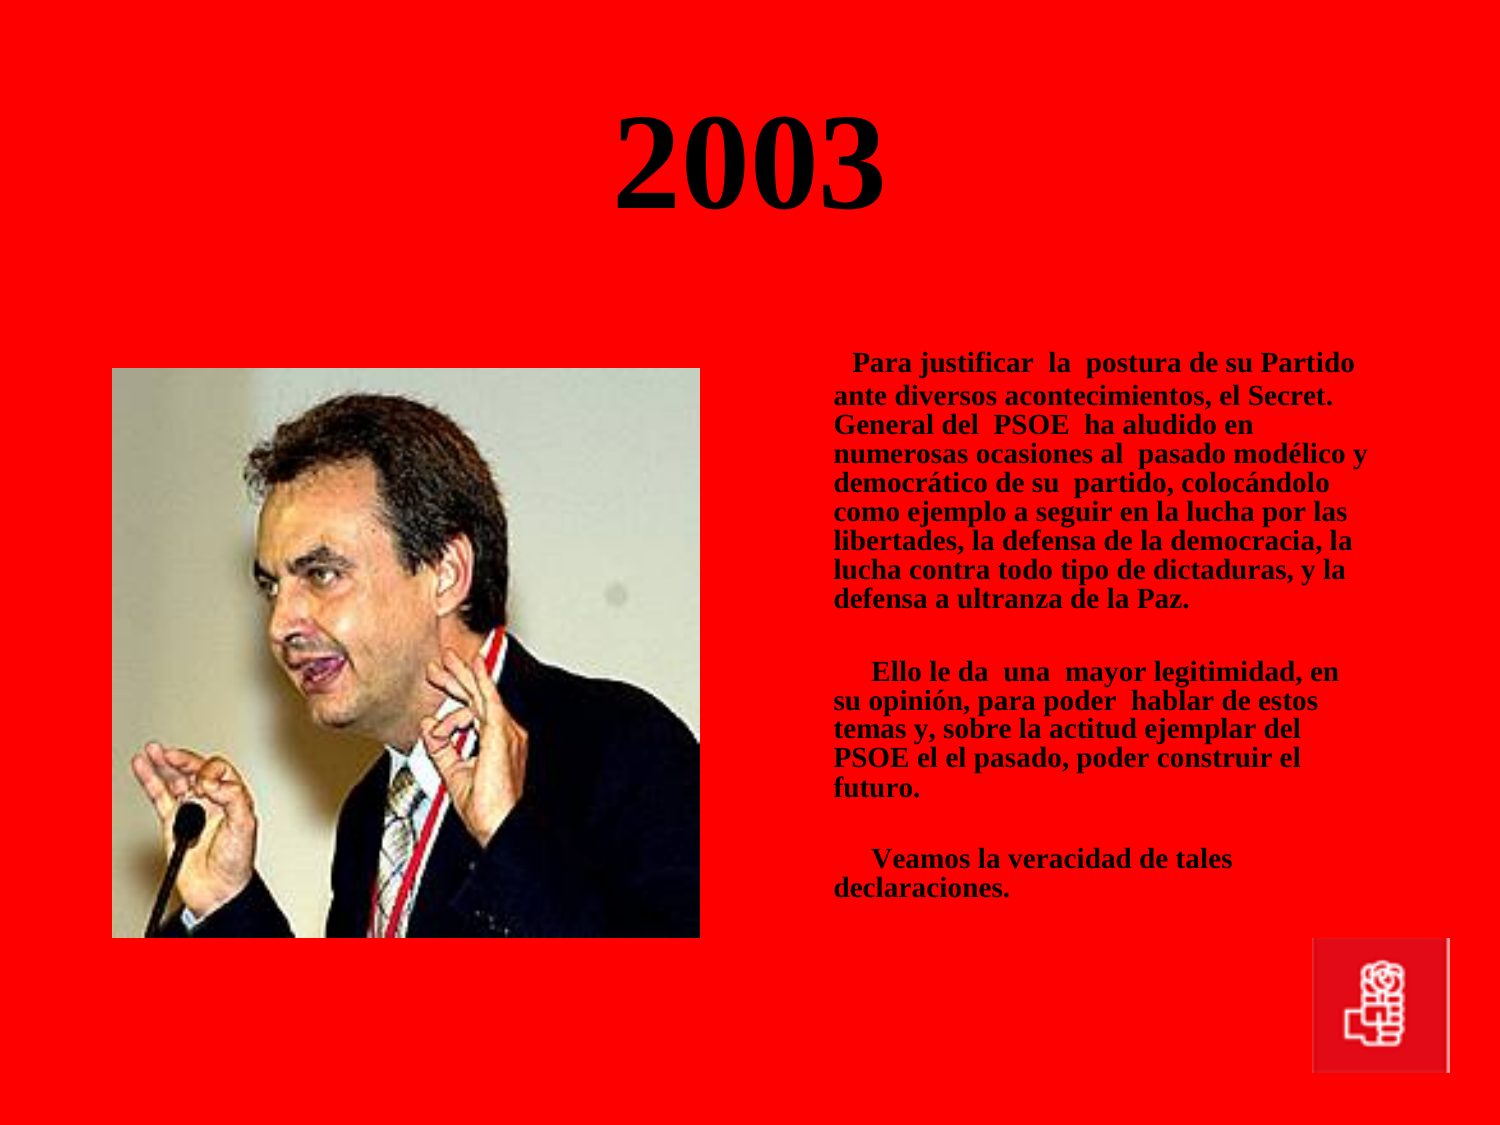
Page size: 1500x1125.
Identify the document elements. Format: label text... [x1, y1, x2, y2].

picture [1312, 938, 1450, 1073]
list [112, 324, 738, 1001]
title 2003 [112, 72, 1388, 253]
picture [112, 368, 700, 938]
list Para justificar la postura de su Partido ante diversos acontecimientos, el Secret. General del PSOE ha aludido en numerosas ocasiones al pasado modélico y democrático de su partido, colocándolo como ejemplo a seguir en la lucha por las libertades, la defensa de la democracia, la lucha contra todo tipo de dictaduras, y la defensa a ultranza de la Paz. Ello le da una mayor legitimidad, en su opinión, para poder hablar de estos temas y, sobre la actitud ejemplar del PSOE el el pasado, poder construir el futuro. Veamos la veracidad de tales declaraciones. [762, 324, 1388, 1001]
